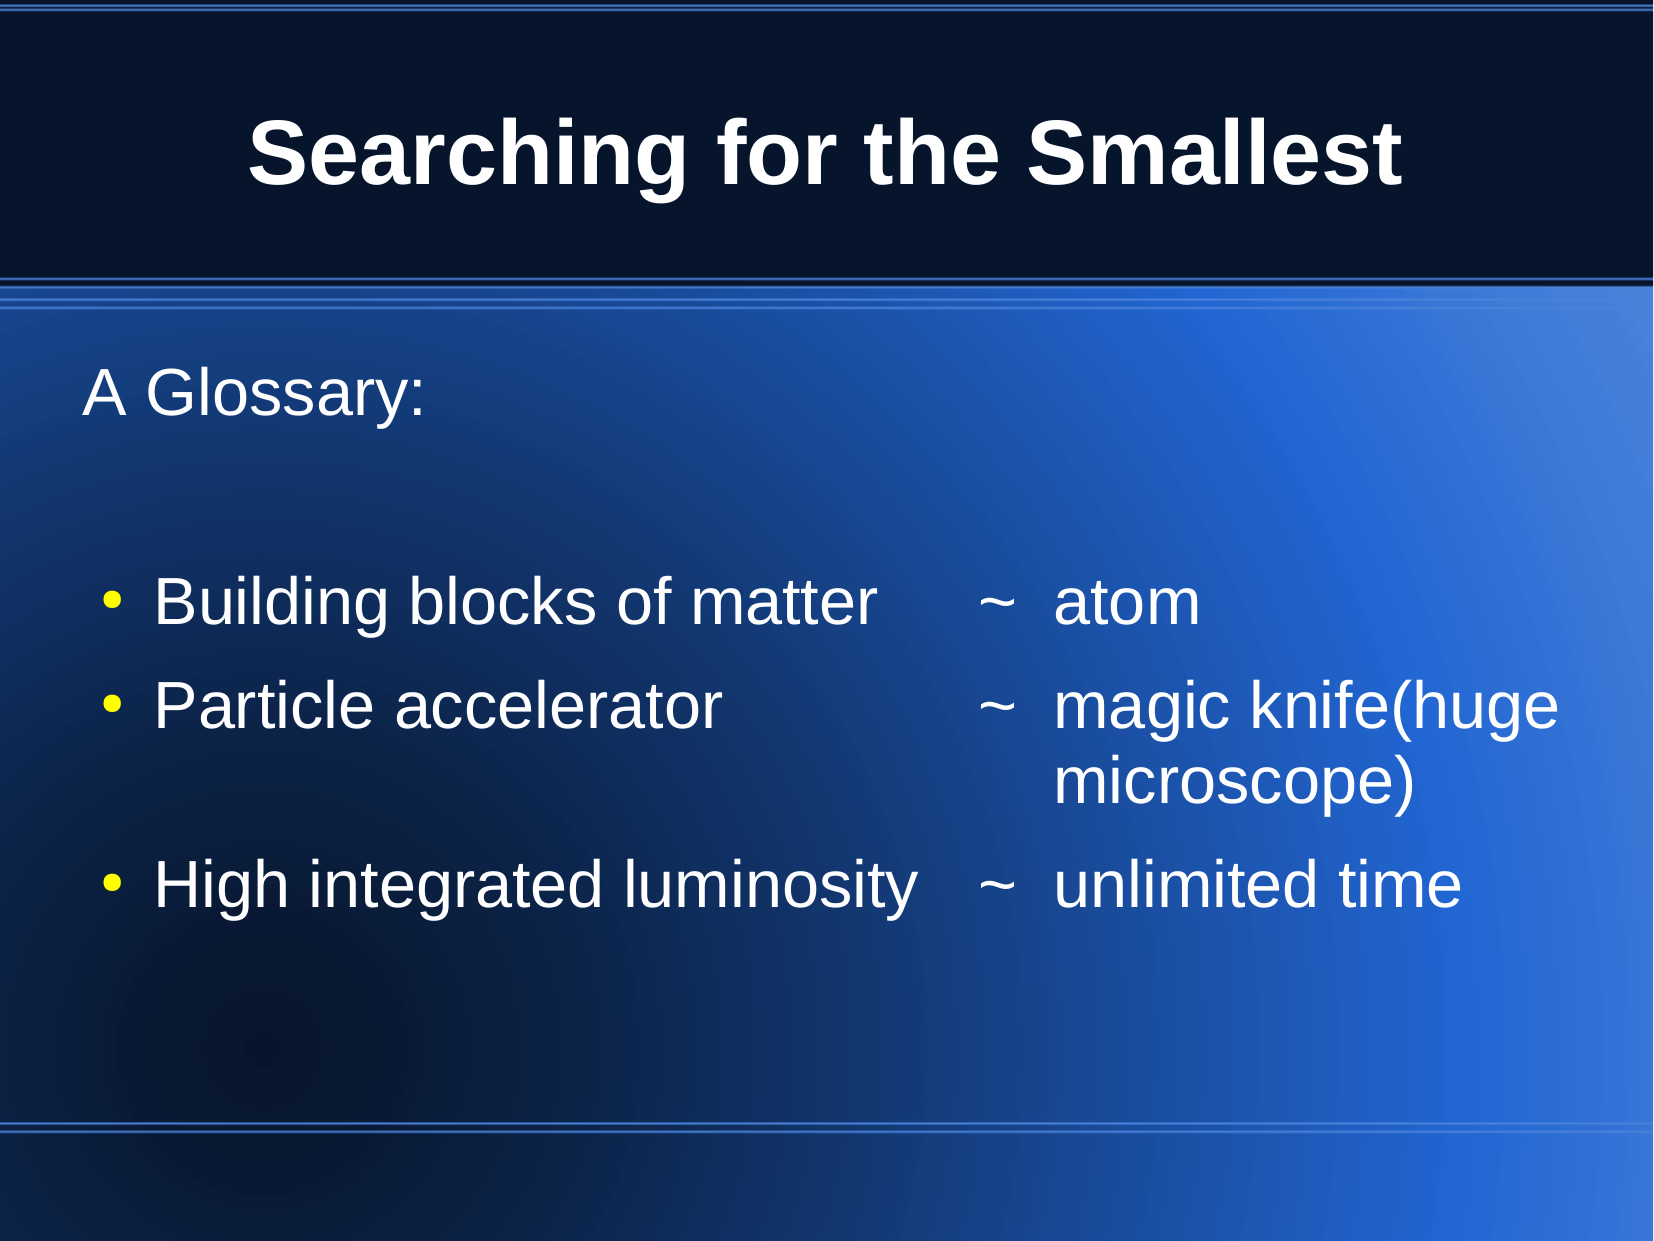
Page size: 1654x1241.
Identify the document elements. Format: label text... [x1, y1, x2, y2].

picture [0, 0, 1654, 1241]
list A Glossary: Building blocks of matter ~ atom Particle accelerator ~ magic knife(huge microscope) High integrated luminosity ~ unlimited time [82, 355, 1571, 1058]
title Searching for the Smallest [82, 49, 1571, 257]
